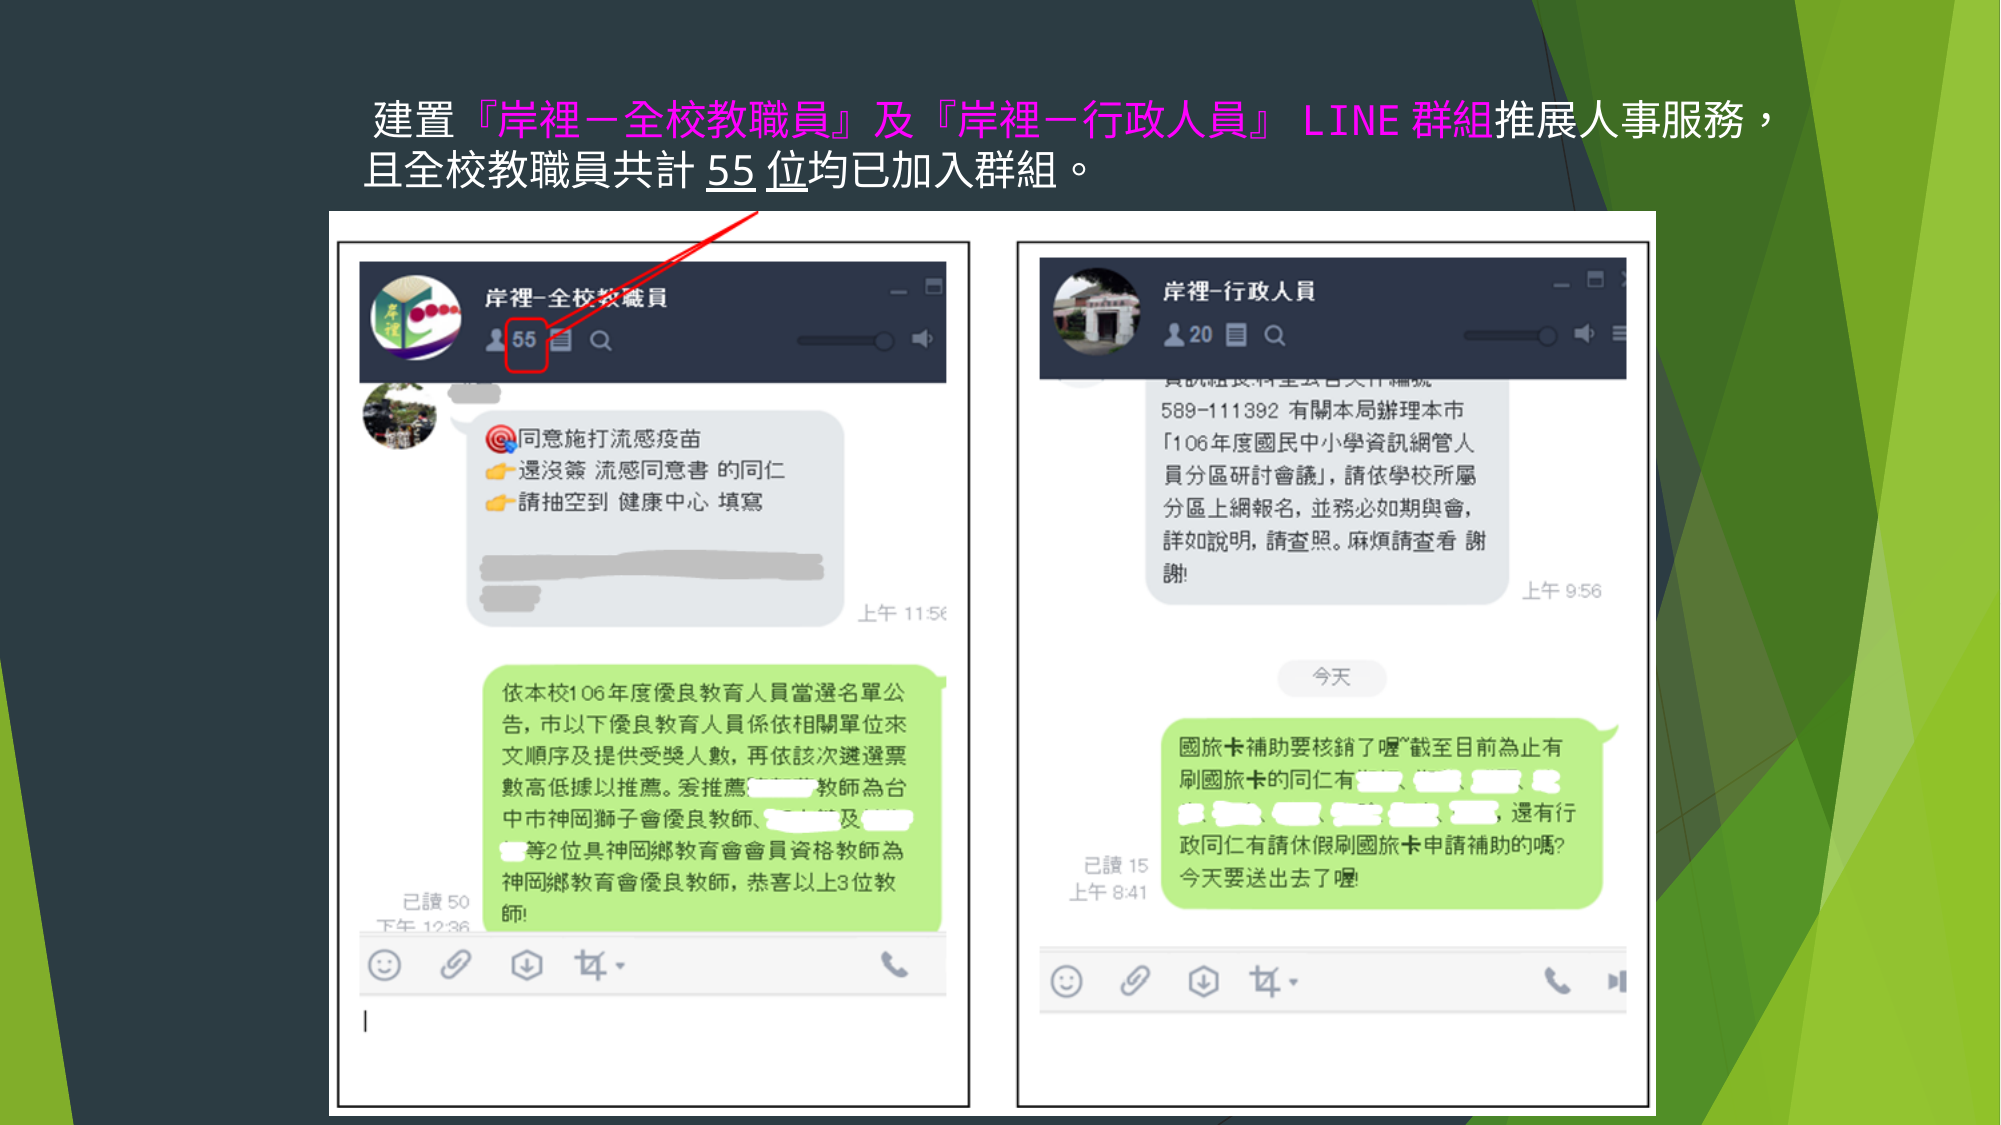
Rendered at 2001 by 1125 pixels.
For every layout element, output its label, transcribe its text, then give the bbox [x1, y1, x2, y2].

picture [329, 211, 1656, 1116]
text_box 建置『岸裡－全校教職員』及『岸裡－行政人員』LINE群組推展人事服務， 且全校教職員共計55位均已加入群組。 [222, 85, 1764, 202]
